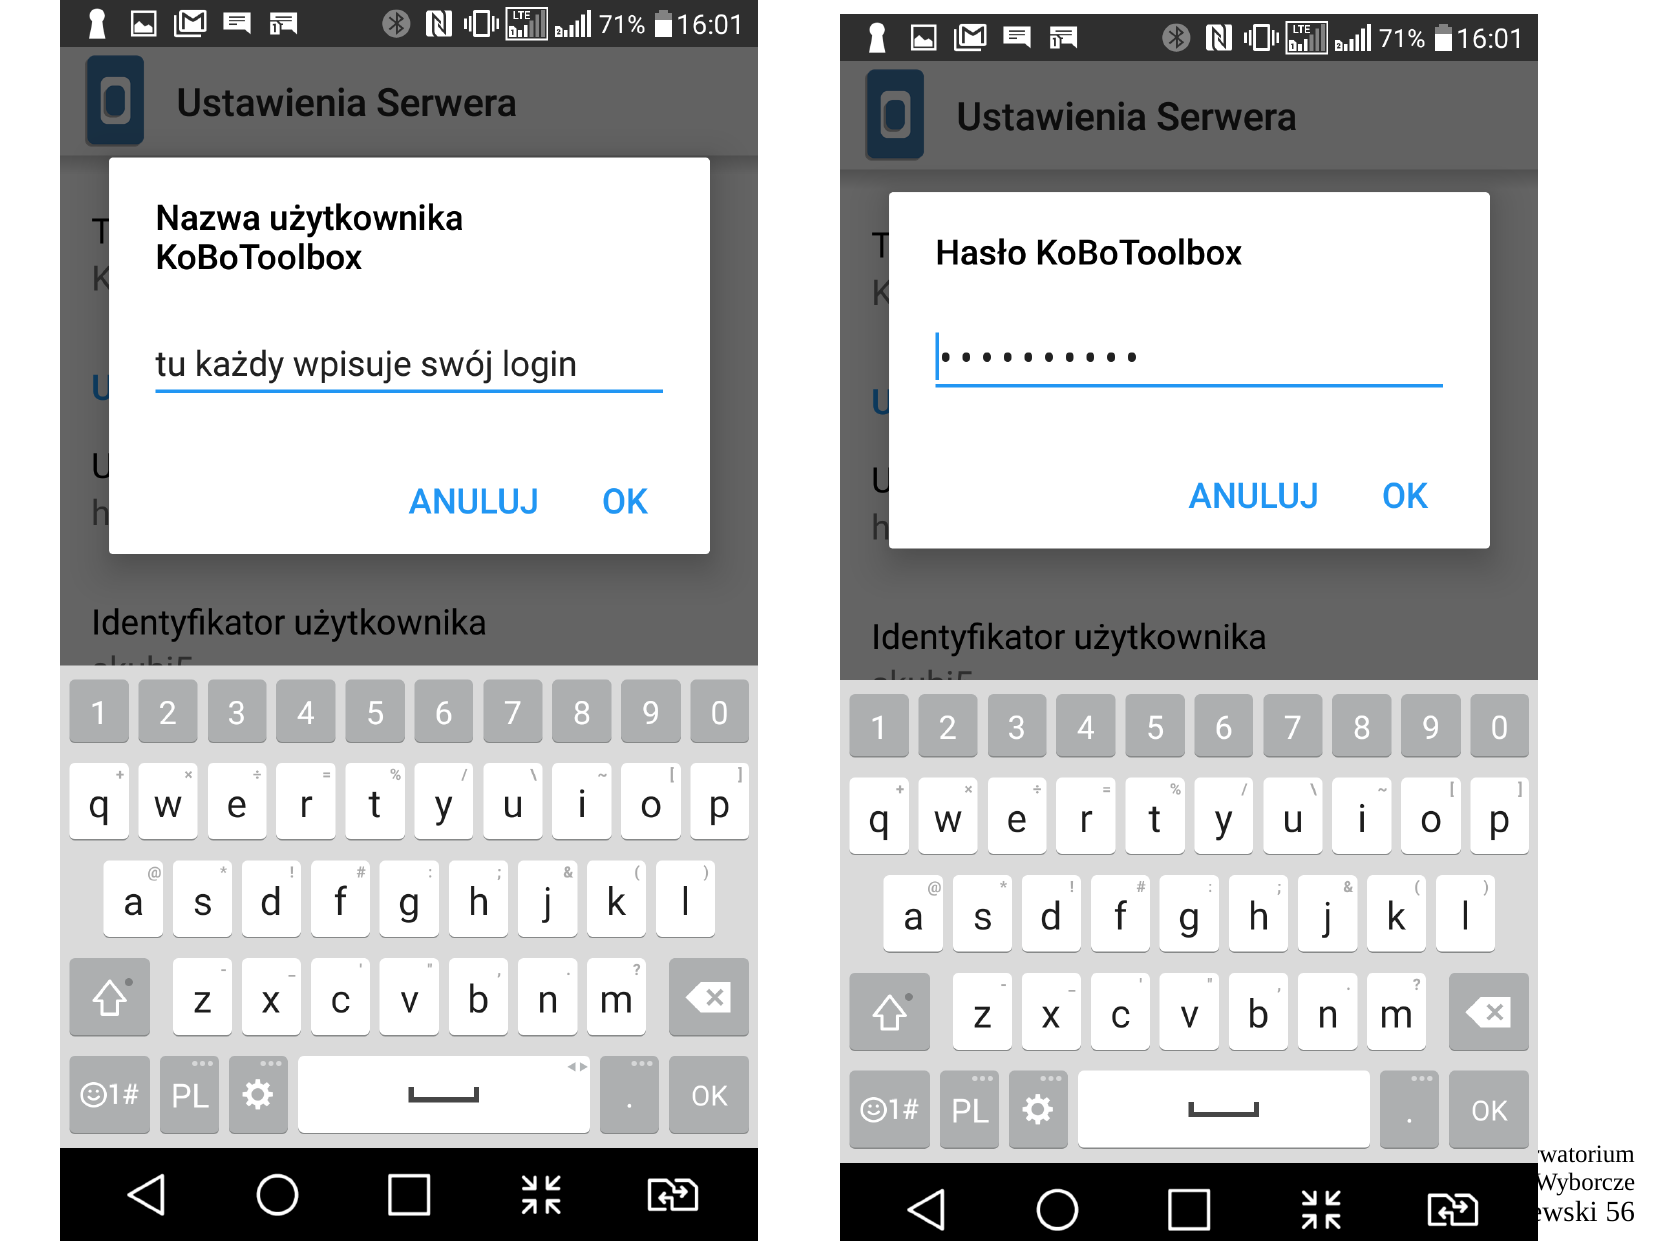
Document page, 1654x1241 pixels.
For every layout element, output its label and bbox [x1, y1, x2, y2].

picture [60, 0, 758, 1241]
picture [840, 14, 1538, 1241]
